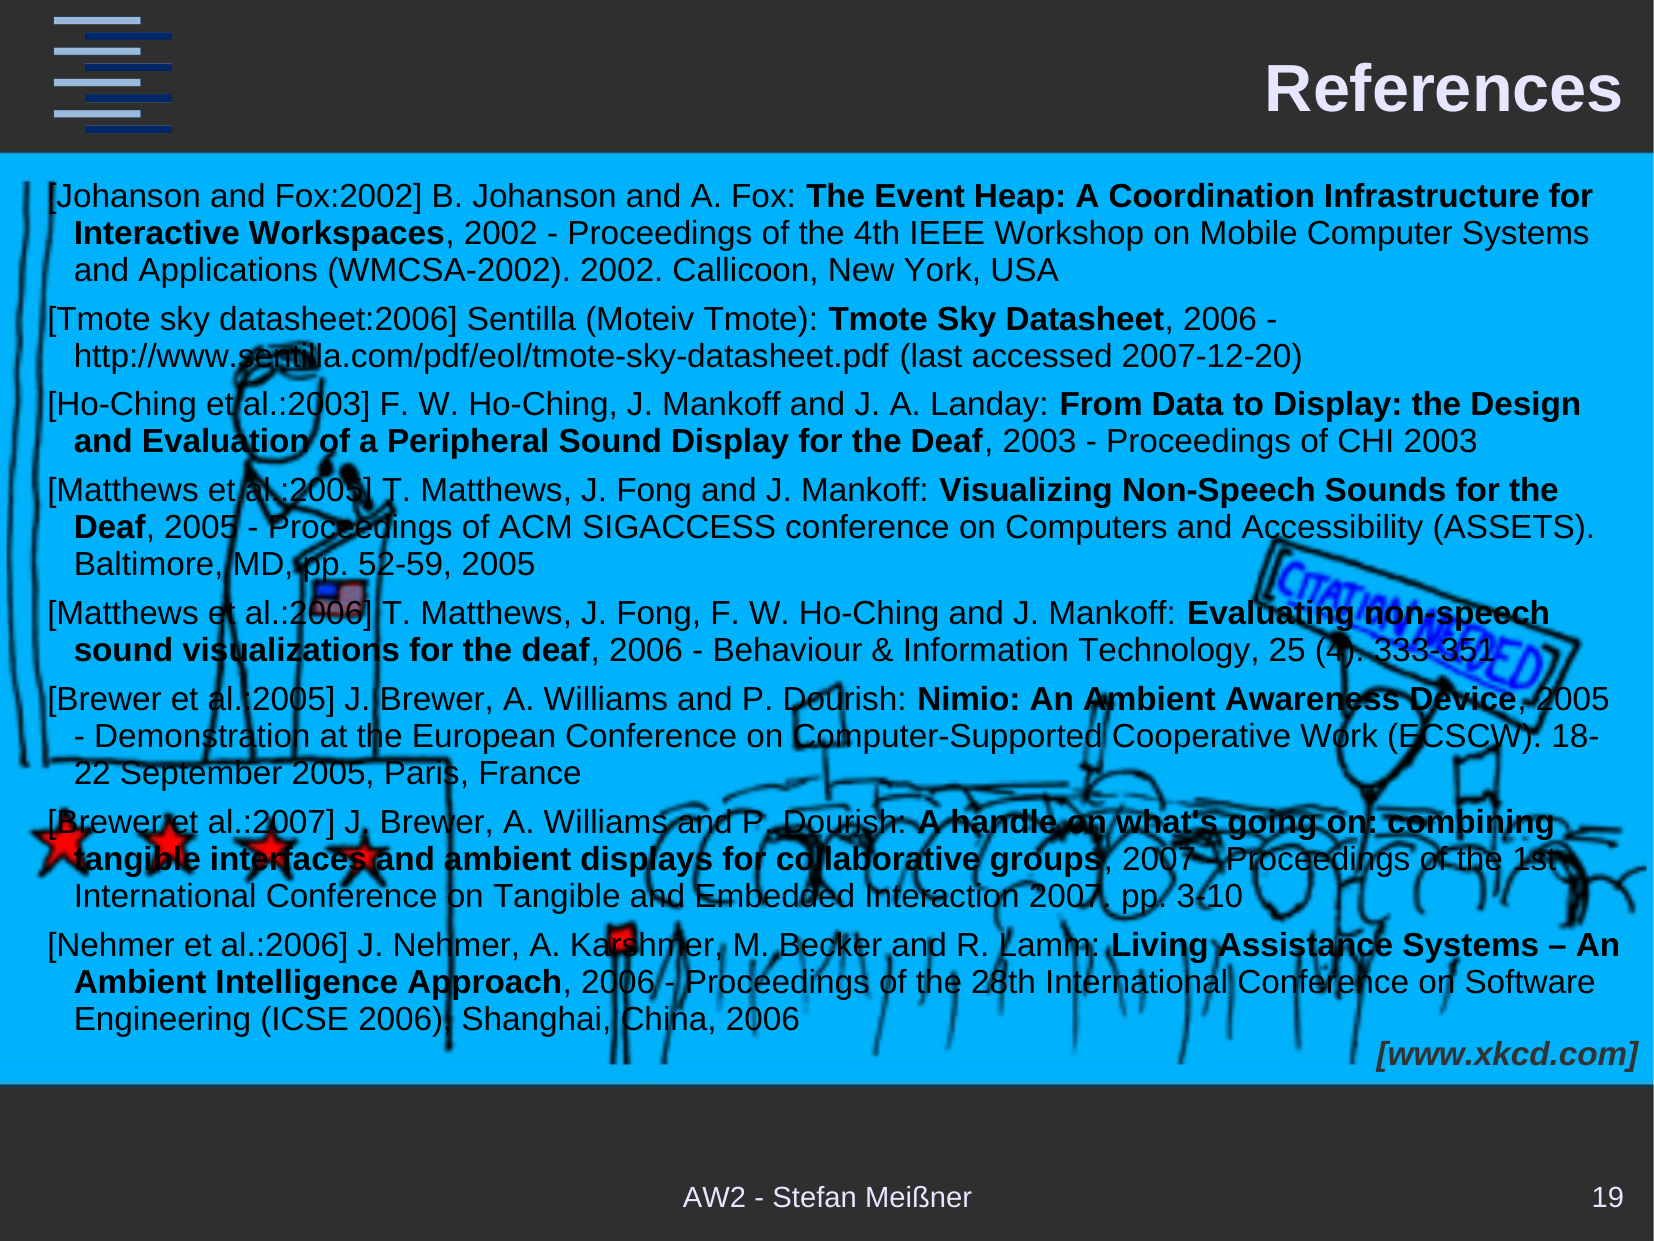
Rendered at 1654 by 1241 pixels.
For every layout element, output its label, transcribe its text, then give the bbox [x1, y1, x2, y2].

title References [29, 29, 1625, 148]
text_box [www.xkcd.com] [1361, 1027, 1654, 1081]
list [Johanson and Fox:2002] B. Johanson and A. Fox: The Event Heap: A Coordination Infrastructure for Interactive Workspaces, 2002 - Proceedings of the 4th IEEE Workshop on Mobile Computer Systems and Applications (WMCSA-2002). 2002. Callicoon, New York, USA [Tmote sky datasheet:2006] Sentilla (Moteiv Tmote): Tmote Sky Datasheet, 2006 - http://www.sentilla.com/pdf/eol/tmote-sky-datasheet.pdf (last accessed 2007-12-20) [Ho-Ching et al.:2003] F. W. Ho-Ching, J. Mankoff and J. A. Landay: From Data to Display: the Design and Evaluation of a Peripheral Sound Display for the Deaf, 2003 - Proceedings of CHI 2003 [Matthews et al.:2005] T. Matthews, J. Fong and J. Mankoff: Visualizing Non-Speech Sounds for the Deaf, 2005 - Proceedings of ACM SIGACCESS conference on Computers and Accessibility (ASSETS). Baltimore, MD, pp. 52-59, 2005 [Matthews et al.:2006] T. Matthews, J. Fong, F. W. Ho-Ching and J. Mankoff: Evaluating non-speech sound visualizations for the deaf, 2006 - Behaviour & Information Technology, 25 (4). 333-351 [Brewer et al.:2005] J. Brewer, A. Williams and P. Dourish: Nimio: An Ambient Awareness Device, 2005 - Demonstration at the European Conference on Computer-Supported Cooperative Work (ECSCW). 18-22 September 2005, Paris, France [Brewer et al.:2007] J. Brewer, A. Williams and P. Dourish: A handle on what's going on: combining tangible interfaces and ambient displays for collaborative groups, 2007 - Proceedings of the 1st International Conference on Tangible and Embedded Interaction 2007. pp. 3-10 [Nehmer et al.:2006] J. Nehmer, A. Karshmer, M. Becker and R. Lamm: Living Assistance Systems – An Ambient Intelligence Approach, 2006 - Proceedings of the 28th International Conference on Software Engineering (ICSE 2006), Shanghai, China, 2006 [29, 177, 1625, 1064]
picture [0, 0, 1654, 154]
picture [0, 1087, 1654, 1241]
